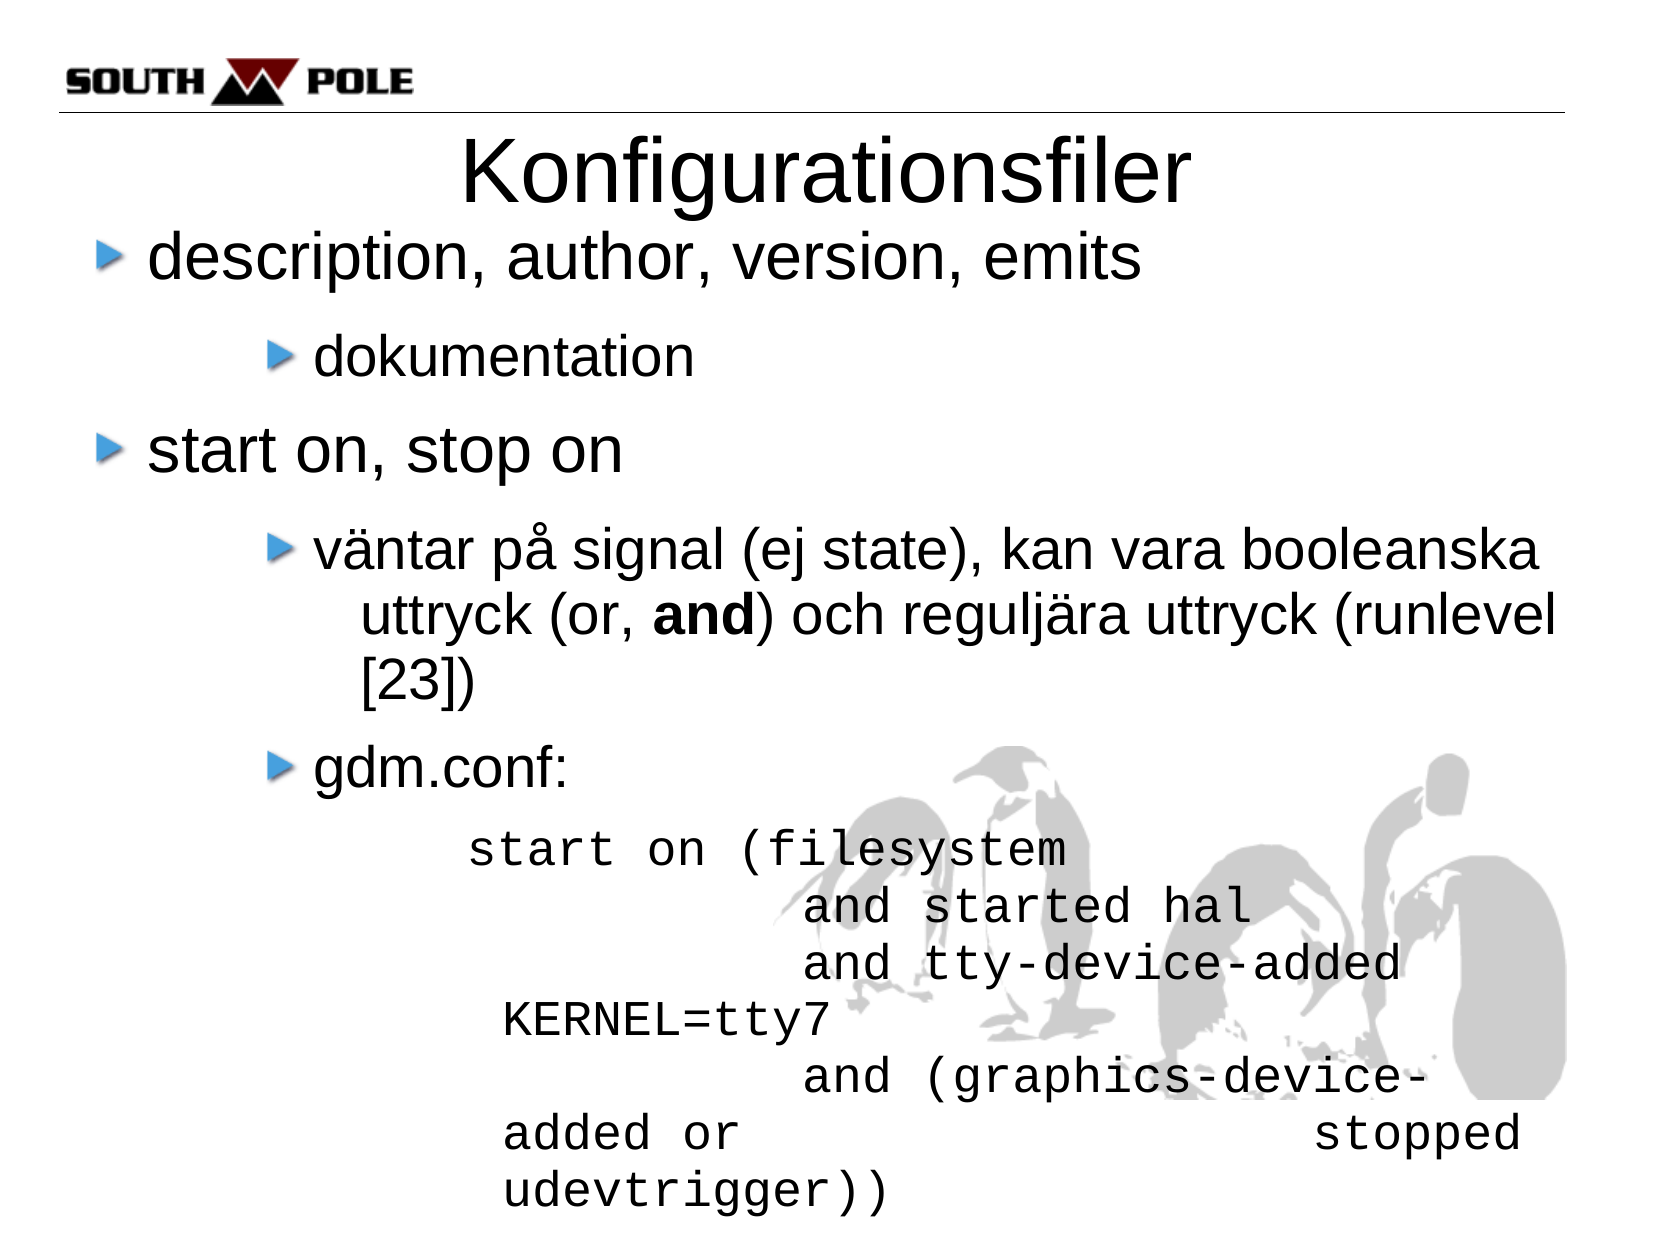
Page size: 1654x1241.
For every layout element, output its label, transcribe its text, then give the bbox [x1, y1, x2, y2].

list description, author, version, emits dokumentation start on, stop on väntar på signal (ej state), kan vara booleanska uttryck (or, and) och reguljära uttryck (runlevel [23]) gdm.conf: start on (filesystem and started hal and tty-device-added KERNEL=tty7 and (graphics-device-added or stopped udevtrigger)) [76, 219, 1565, 1241]
title Konfigurationsfiler [82, 67, 1571, 275]
picture [66, 58, 414, 106]
